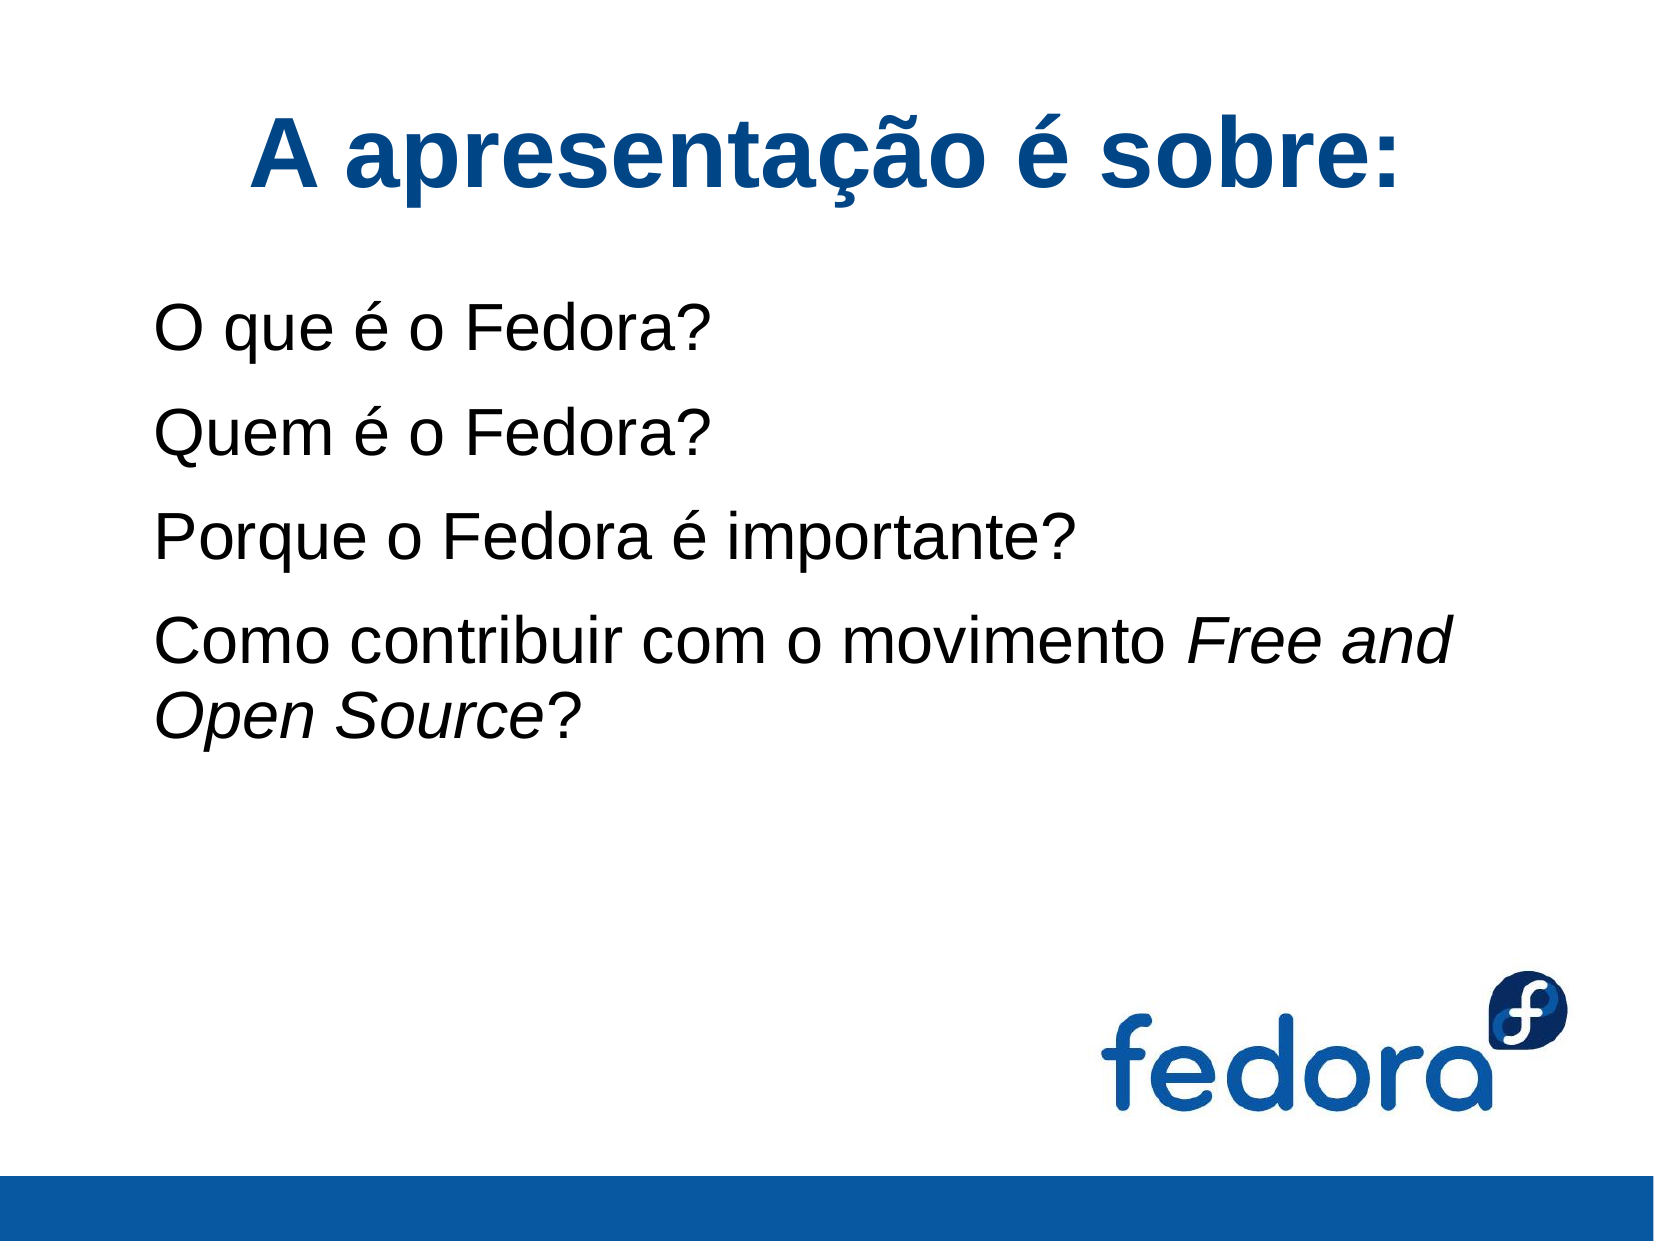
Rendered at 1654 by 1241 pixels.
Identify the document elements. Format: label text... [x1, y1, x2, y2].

picture [0, 1176, 1654, 1241]
list O que é o Fedora? Quem é o Fedora? Porque o Fedora é importante? Como contribuir com o movimento Free and Open Source? [82, 290, 1571, 1109]
title A apresentação é sobre: [82, 49, 1571, 257]
picture [1087, 958, 1576, 1125]
